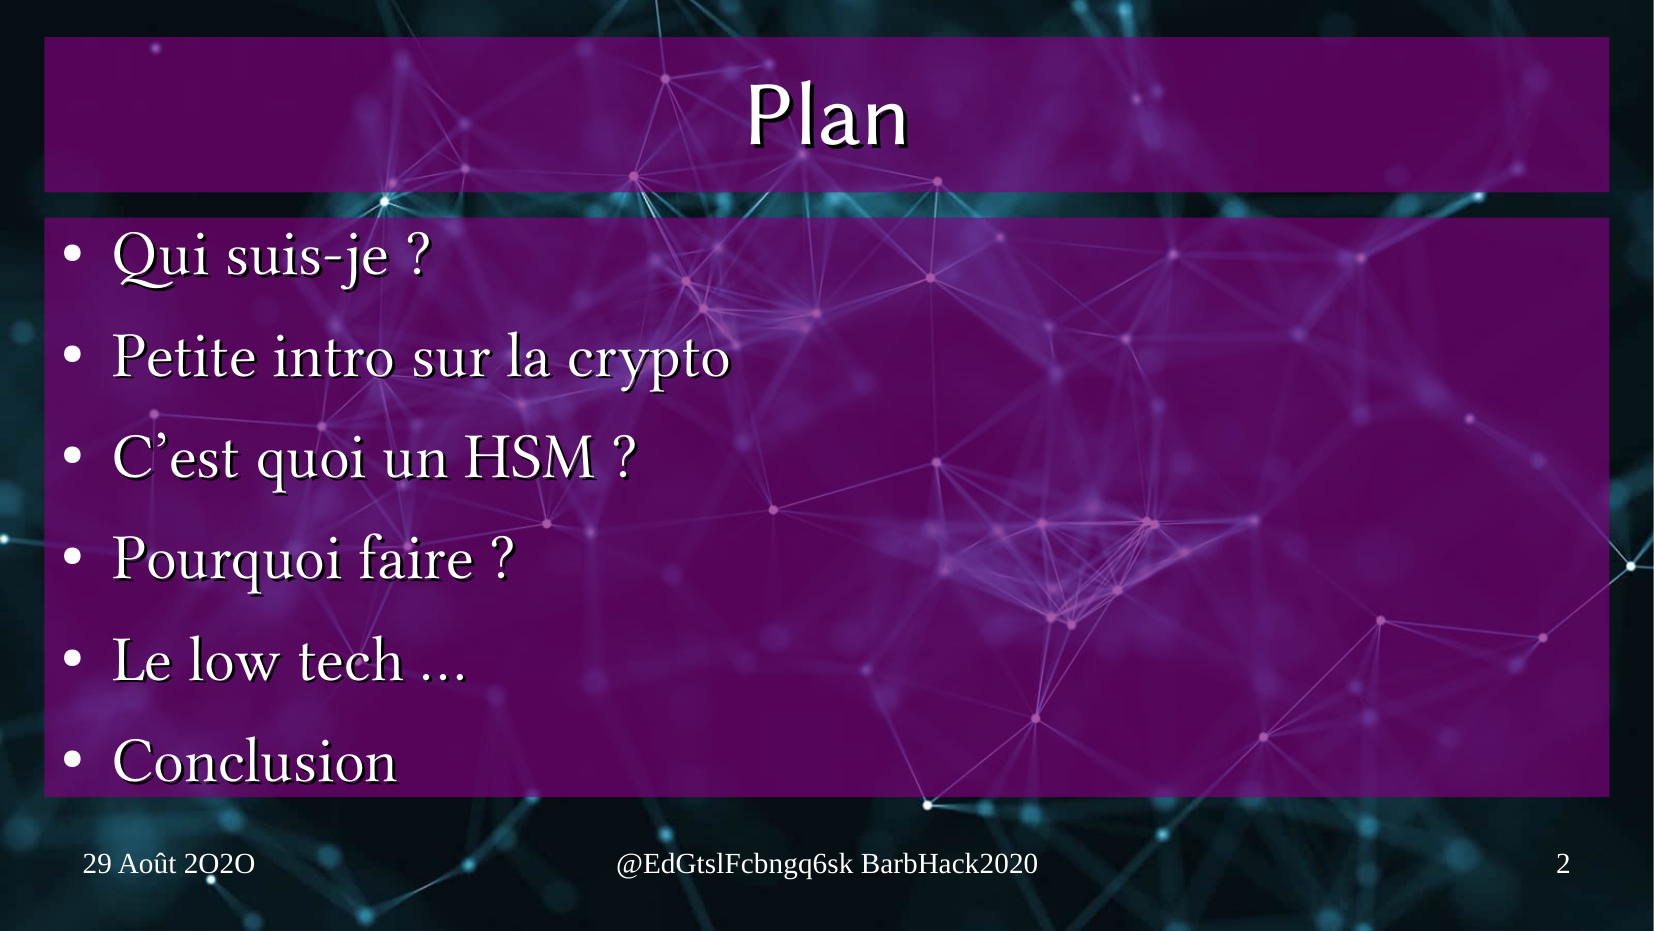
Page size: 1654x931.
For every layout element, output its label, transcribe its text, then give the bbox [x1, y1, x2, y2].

picture [0, 0, 1654, 931]
list Qui suis-je ? Petite intro sur la crypto C’est quoi un HSM ? Pourquoi faire ? Le low tech ... Conclusion [44, 217, 1610, 798]
title Plan [44, 37, 1610, 193]
